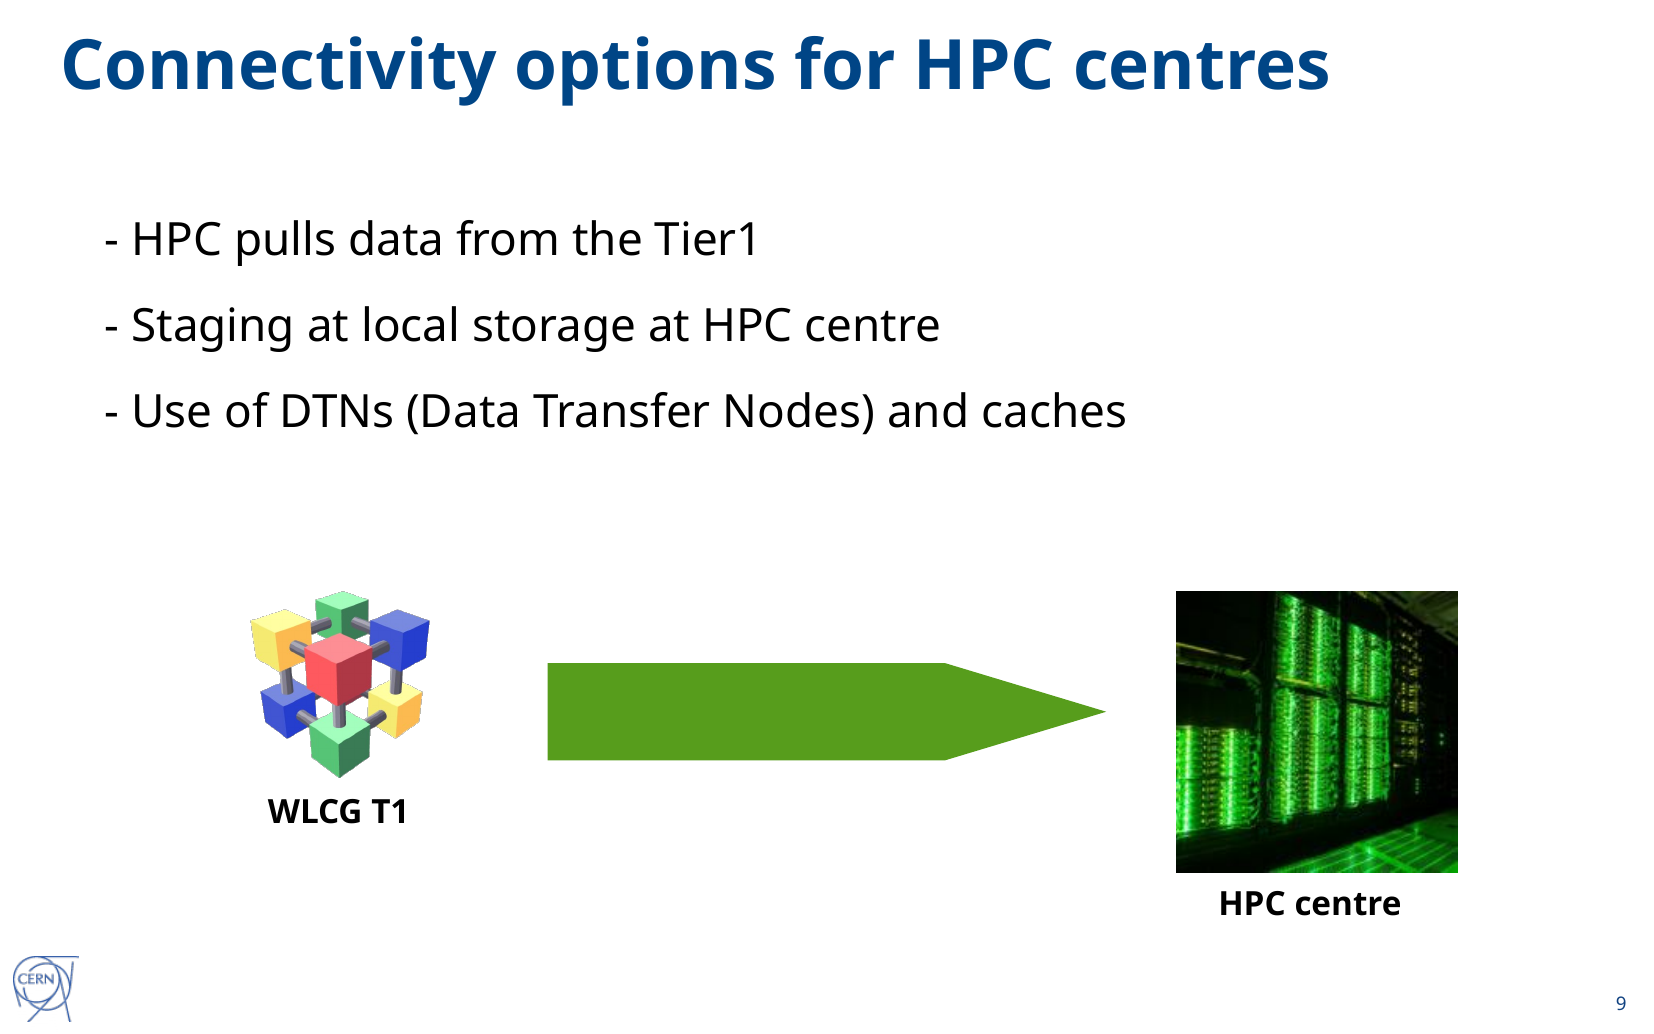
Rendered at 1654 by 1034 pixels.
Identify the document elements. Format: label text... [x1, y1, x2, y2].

text_box HPC centre [1188, 872, 1433, 990]
text_box WLCG T1 [253, 780, 498, 898]
picture [13, 956, 79, 1032]
picture [235, 577, 451, 792]
title Connectivity options for HPC centres [60, 0, 1528, 138]
text_box [547, 663, 1107, 761]
text_box - HPC pulls data from the Tier1 - Staging at local storage at HPC centre - Use of DTNs (Data Transfer Nodes) and caches [90, 198, 1591, 684]
picture [1176, 591, 1458, 873]
